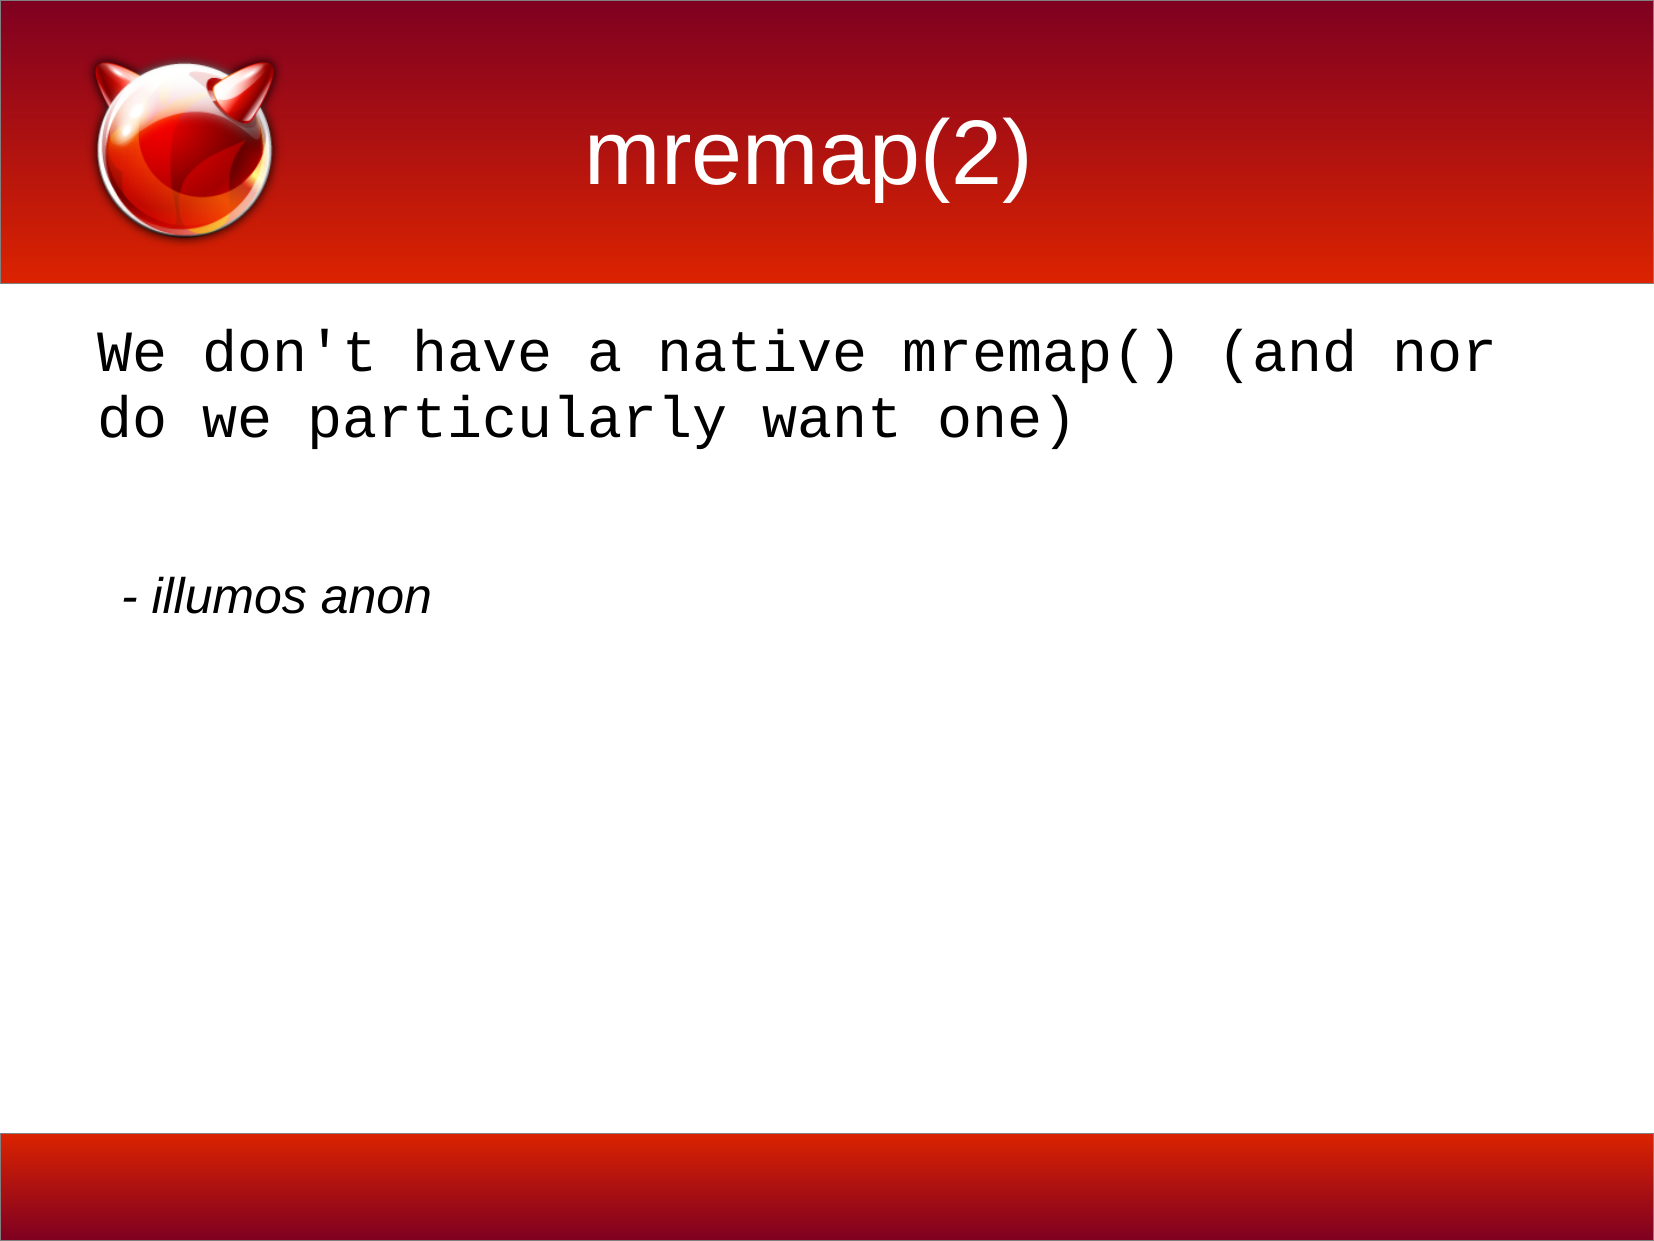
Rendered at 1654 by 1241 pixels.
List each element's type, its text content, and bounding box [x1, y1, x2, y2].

title mremap(2) [82, 49, 1536, 257]
text_box We don't have a native mremap() (and nor do we particularly want one) [82, 315, 1524, 556]
text_box - illumos anon [106, 561, 447, 632]
